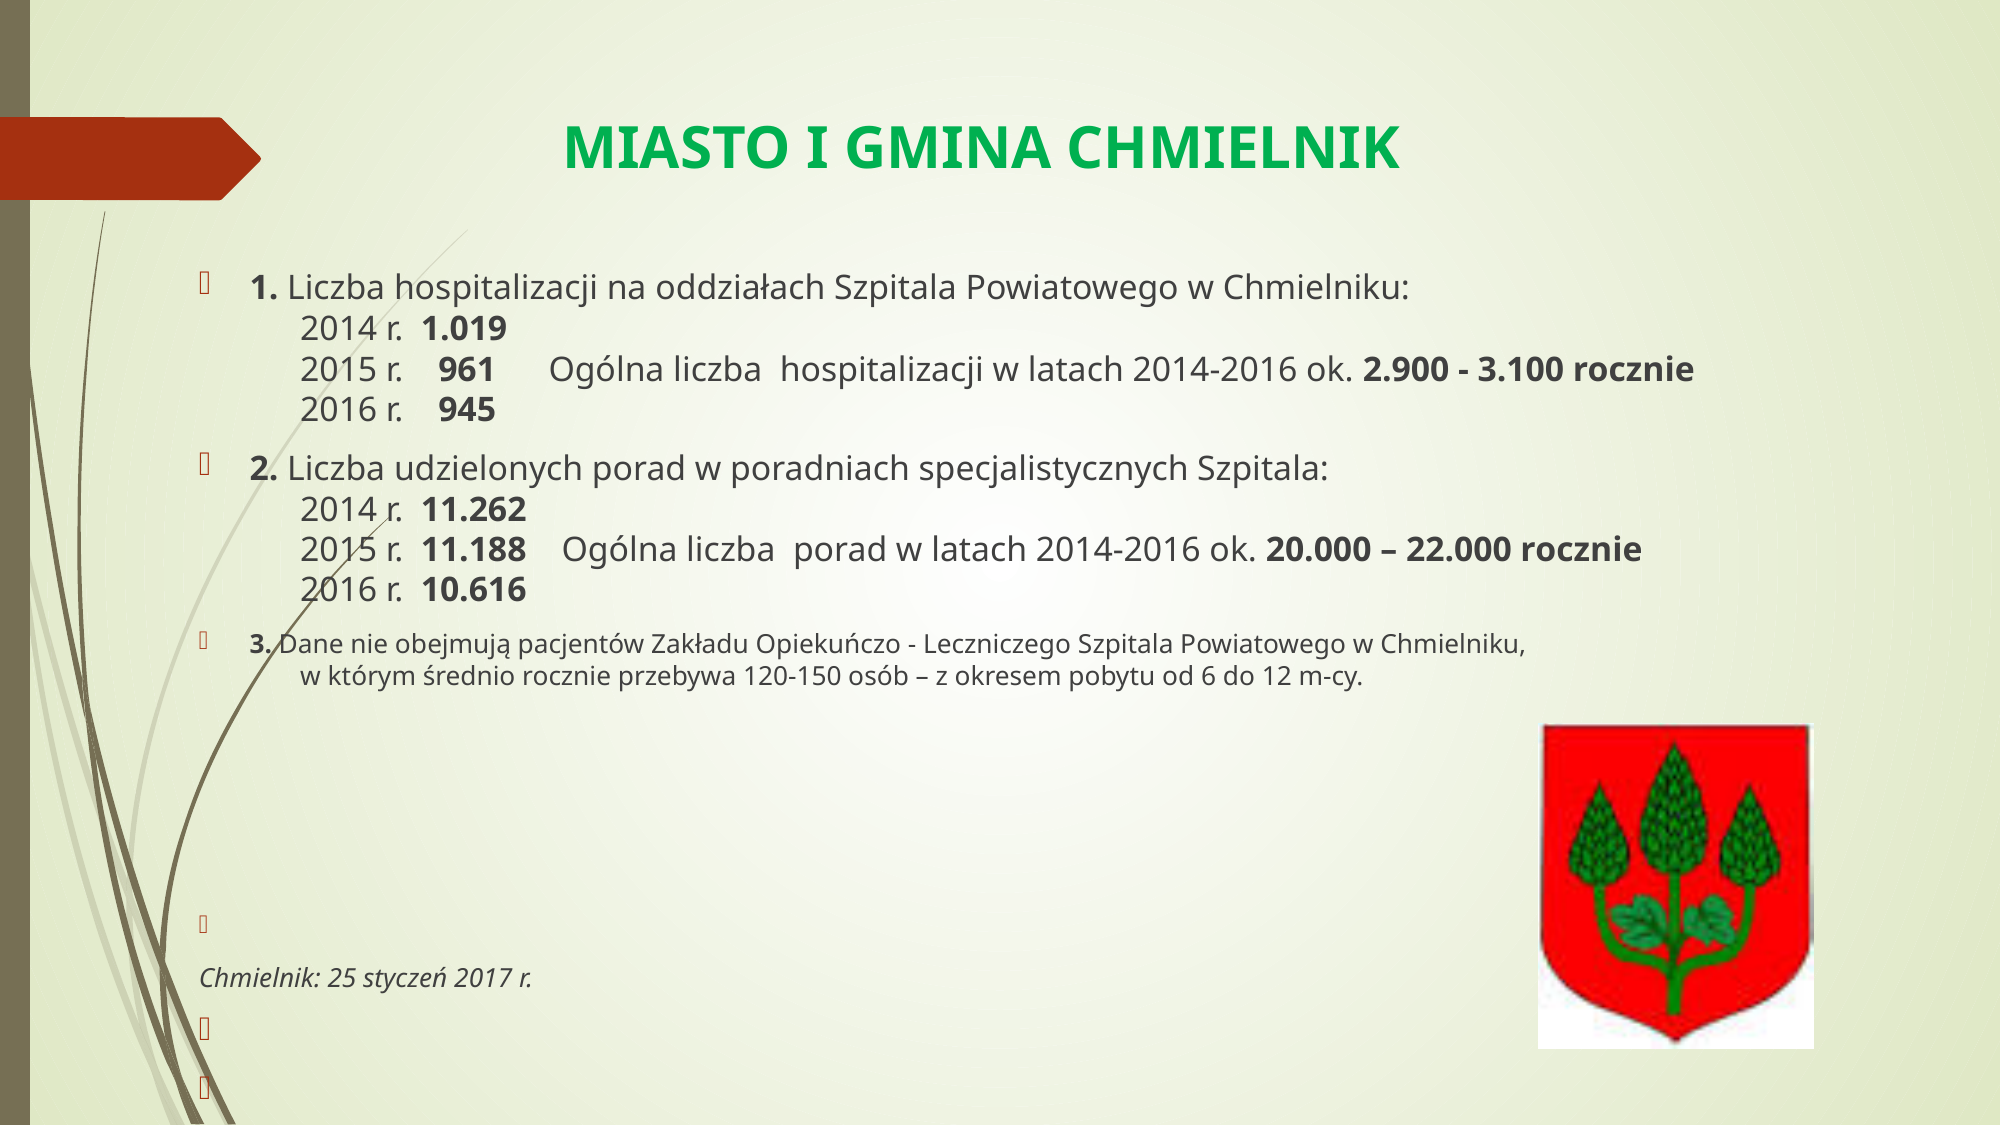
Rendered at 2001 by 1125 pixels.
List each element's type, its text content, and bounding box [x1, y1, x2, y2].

list 1. Liczba hospitalizacji na oddziałach Szpitala Powiatowego w Chmielniku: 2014 r. 1.019 2015 r. 961 Ogólna liczba hospitalizacji w latach 2014-2016 ok. 2.900 - 3.100 rocznie 2016 r. 945 2. Liczba udzielonych porad w poradniach specjalistycznych Szpitala: 2014 r. 11.262 2015 r. 11.188 Ogólna liczba porad w latach 2014-2016 ok. 20.000 – 22.000 rocznie 2016 r. 10.616 3. Dane nie obejmują pacjentów Zakładu Opiekuńczo - Leczniczego Szpitala Powiatowego w Chmielniku, w którym średnio rocznie przebywa 120-150 osób – z okresem pobytu od 6 do 12 m-cy. Chmielnik: 25 styczeń 2017 r. [183, 258, 1888, 1007]
title MIASTO I GMINA CHMIELNIK [425, 102, 1888, 258]
picture [1538, 723, 1814, 1049]
